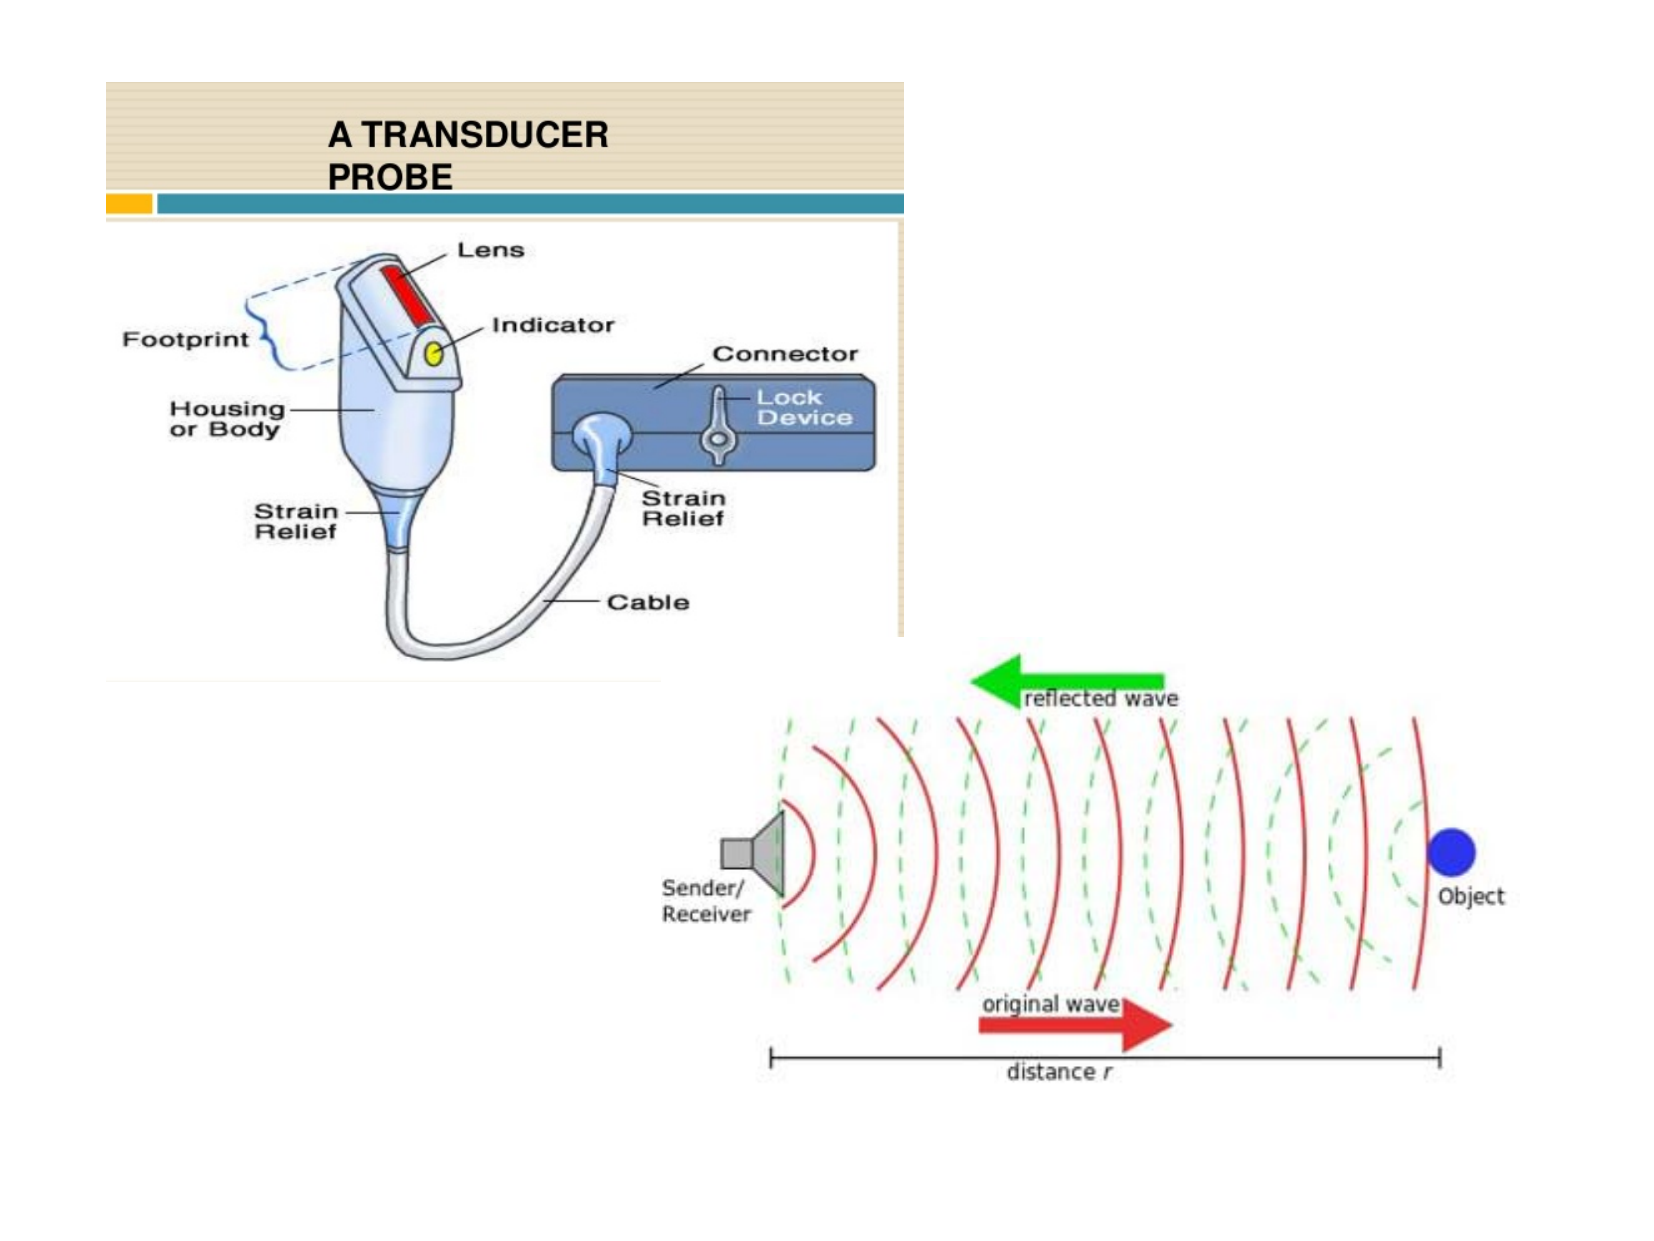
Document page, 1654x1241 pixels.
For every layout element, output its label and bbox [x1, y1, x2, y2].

picture [106, 82, 1520, 1099]
